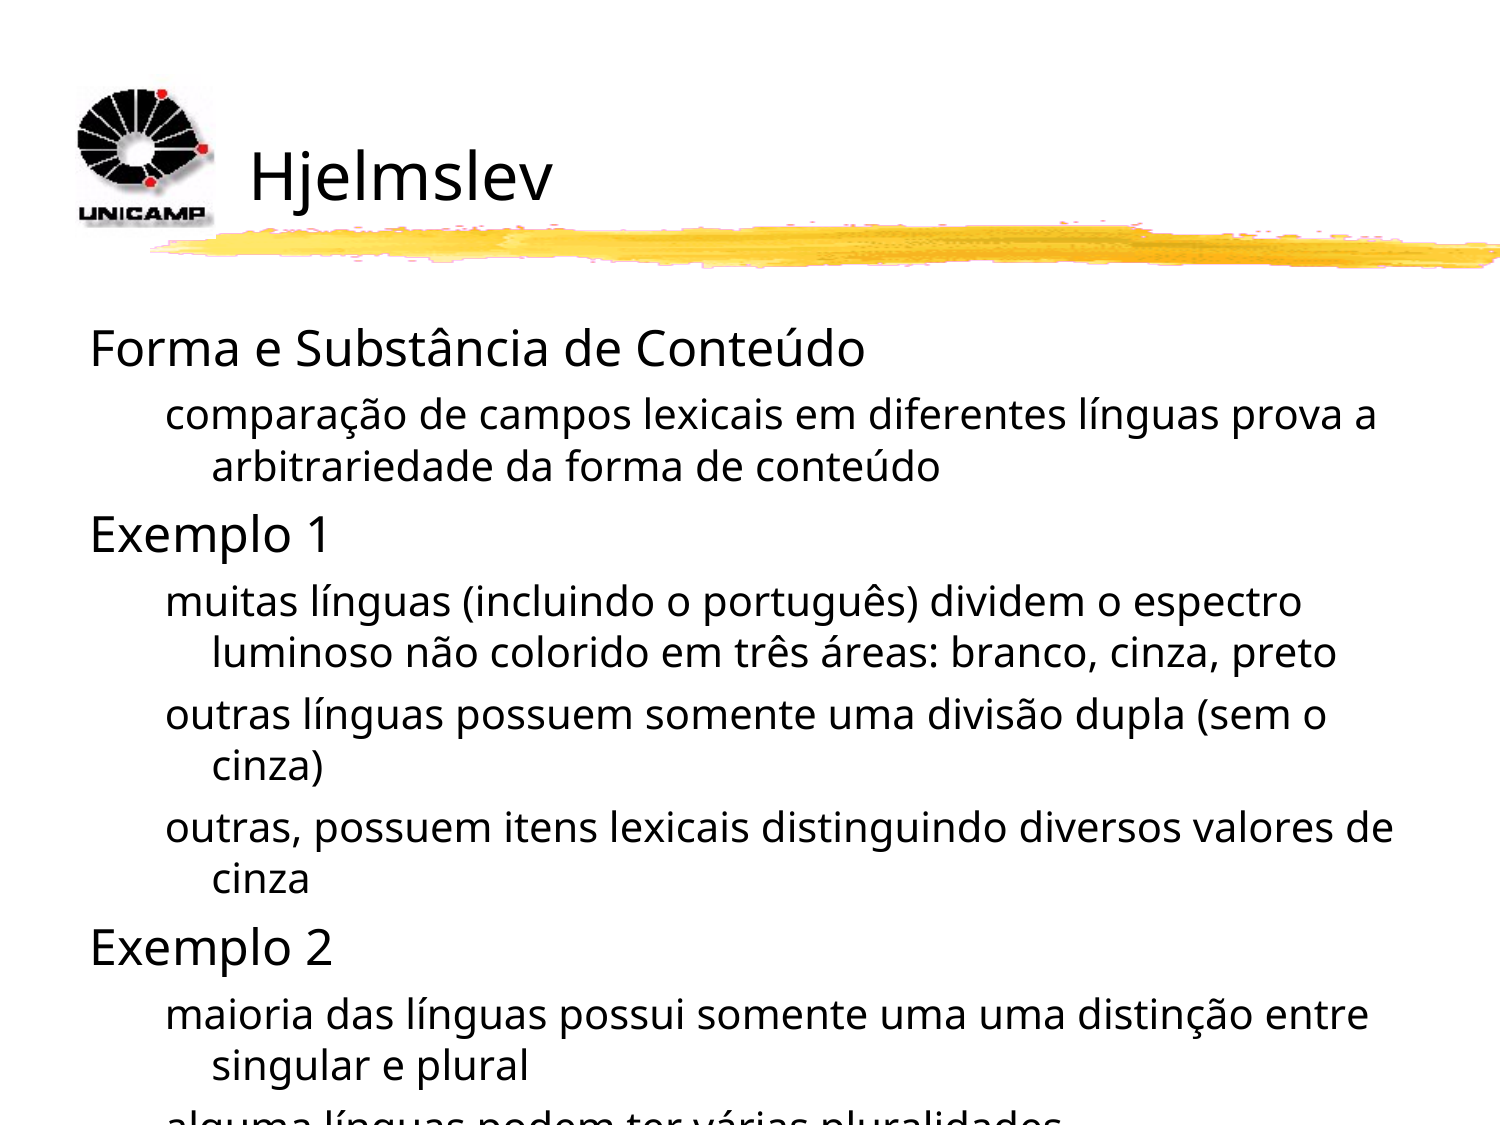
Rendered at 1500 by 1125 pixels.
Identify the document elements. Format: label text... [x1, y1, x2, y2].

picture [75, 74, 1500, 279]
title Hjelmslev [233, 37, 1434, 225]
list Forma e Substância de Conteúdo comparação de campos lexicais em diferentes línguas prova a arbitrariedade da forma de conteúdo Exemplo 1 muitas línguas (incluindo o português) dividem o espectro luminoso não colorido em três áreas: branco, cinza, preto outras línguas possuem somente uma divisão dupla (sem o cinza) outras, possuem itens lexicais distinguindo diversos valores de cinza Exemplo 2 maioria das línguas possui somente uma uma distinção entre singular e plural alguma línguas podem ter várias pluralidades [74, 309, 1417, 1069]
